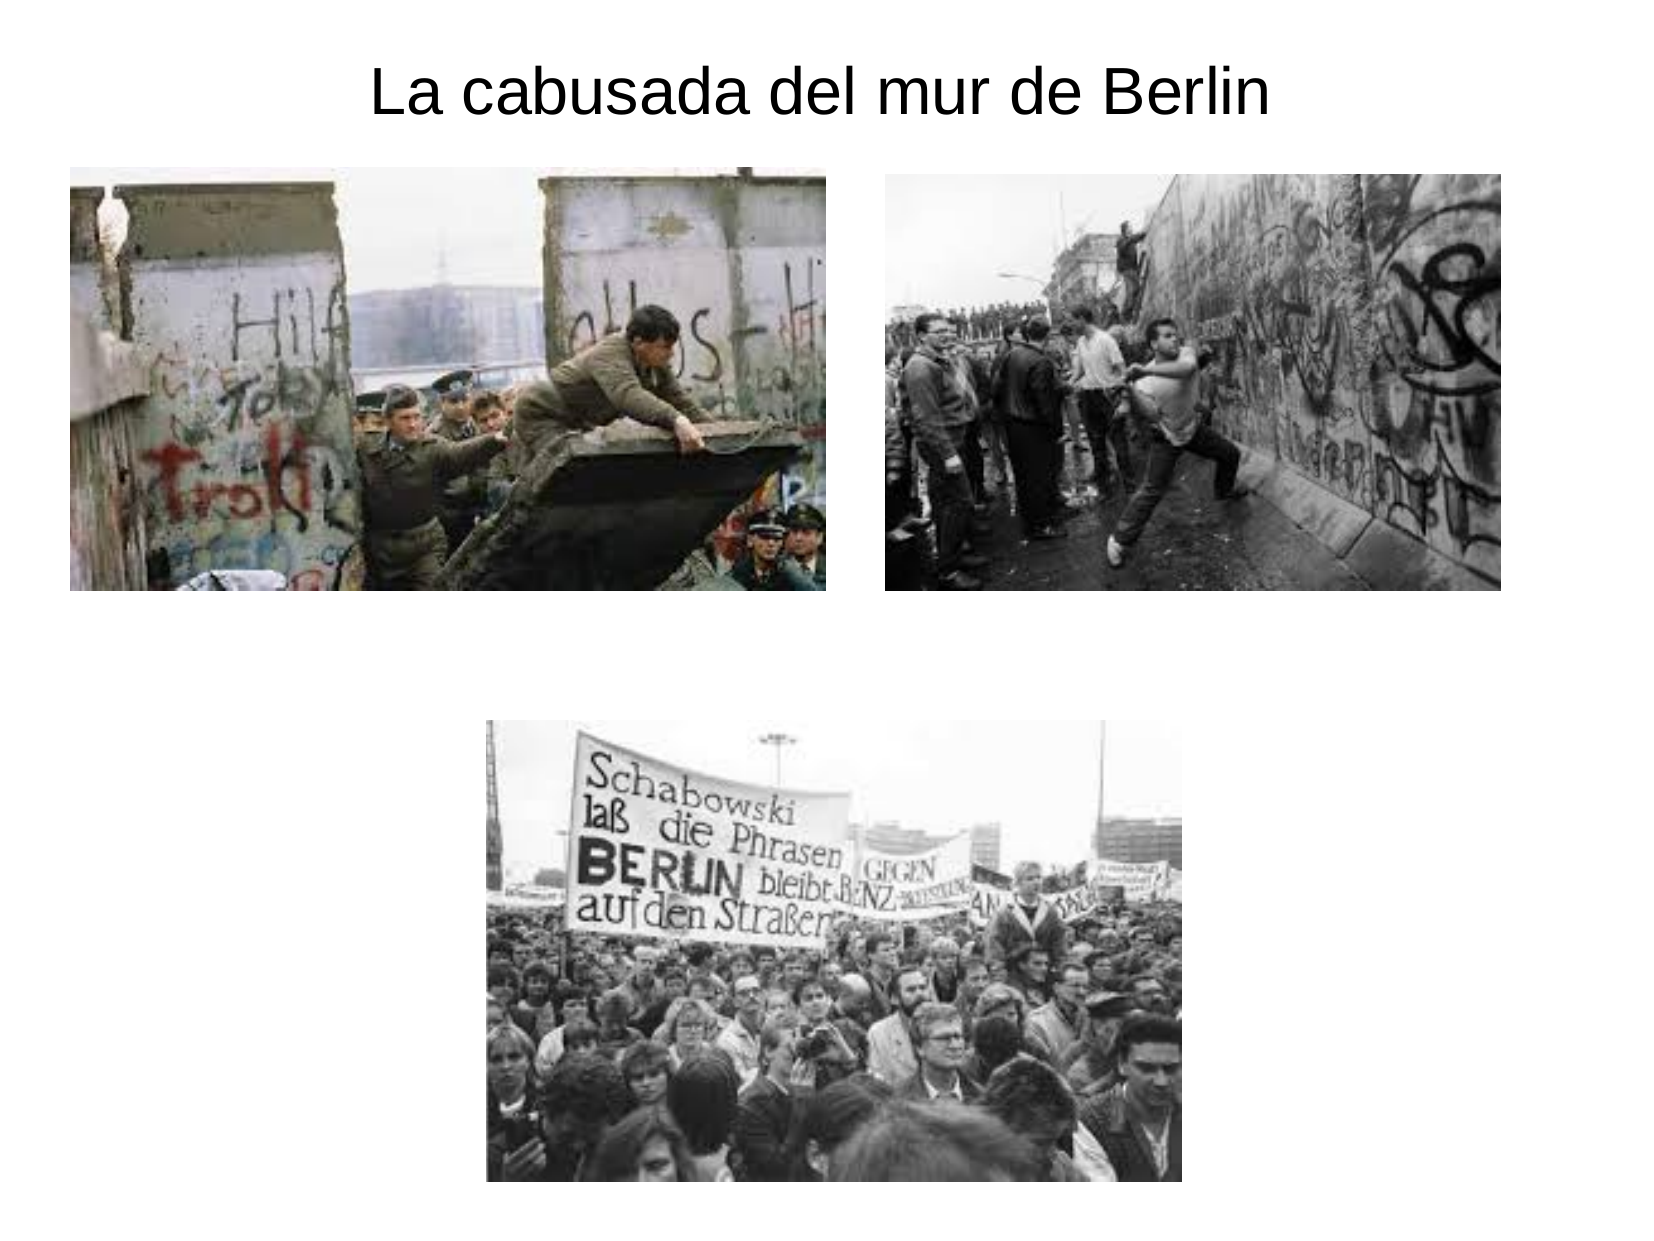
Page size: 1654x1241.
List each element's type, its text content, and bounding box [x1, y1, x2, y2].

text_box La cabusada del mur de Berlin [354, 47, 1323, 212]
picture [885, 174, 1501, 591]
picture [70, 167, 826, 591]
picture [486, 720, 1182, 1182]
